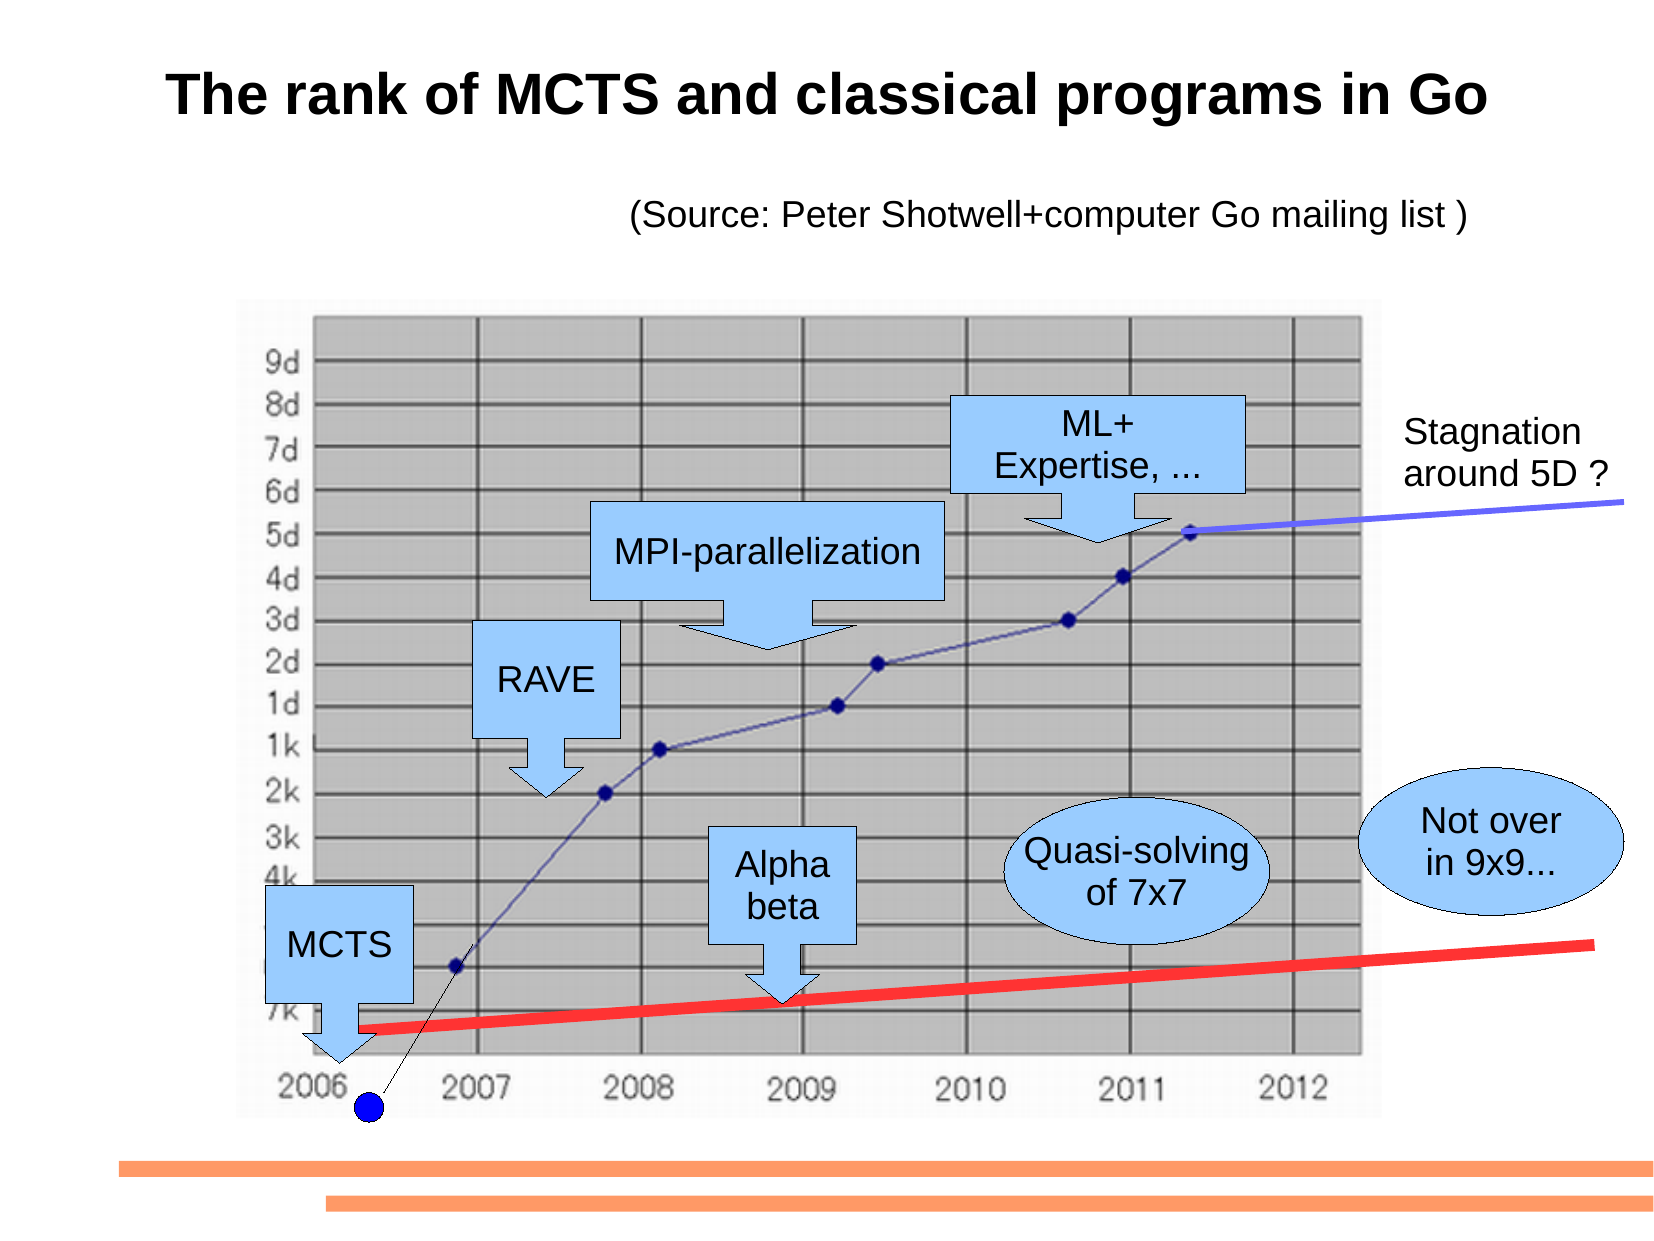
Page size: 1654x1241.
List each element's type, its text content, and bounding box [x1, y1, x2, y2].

text_box ML+ Expertise, ... [950, 395, 1246, 543]
text_box [354, 1092, 384, 1123]
text_box RAVE [472, 620, 621, 798]
text_box Not over in 9x9... [1358, 767, 1625, 916]
text_box Stagnation around 5D ? [1388, 403, 1625, 502]
text_box MCTS [265, 885, 414, 1064]
title The rank of MCTS and classical programs in Go (Source: Peter Shotwell+computer Go mailing list ) [121, 46, 1534, 254]
text_box Alpha beta [708, 826, 857, 1004]
text_box Quasi-solving of 7x7 [1003, 797, 1270, 945]
text_box MPI-parallelization [590, 501, 945, 650]
picture [236, 299, 1382, 1123]
